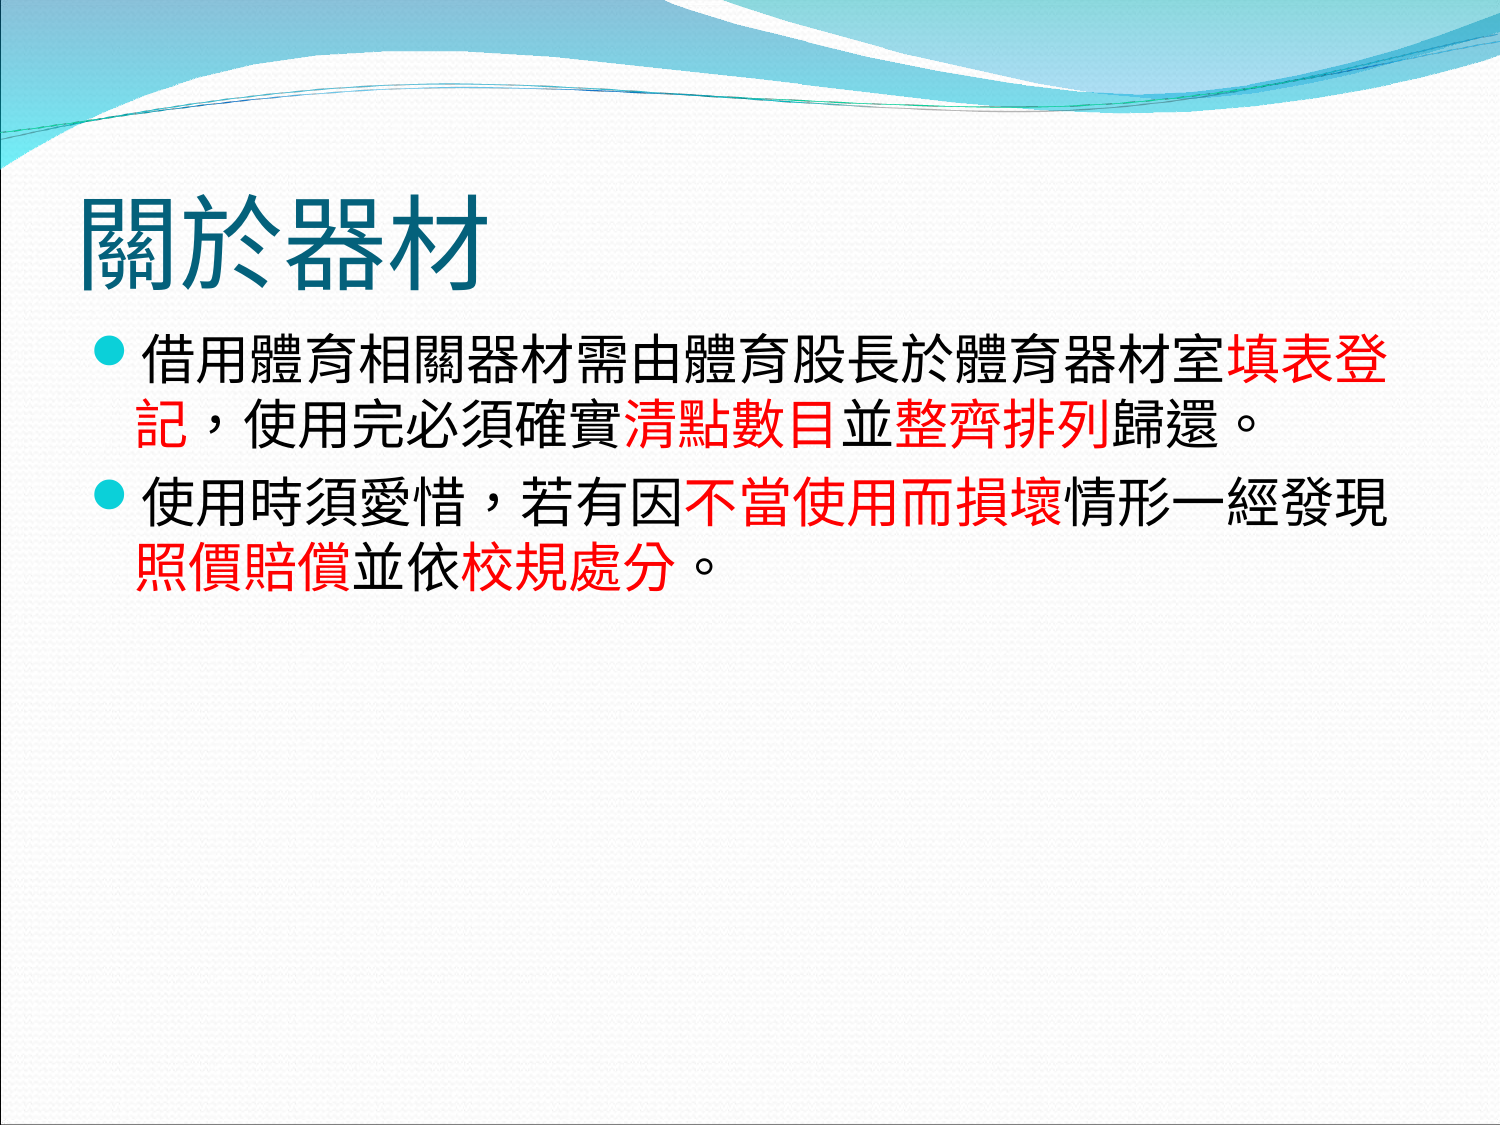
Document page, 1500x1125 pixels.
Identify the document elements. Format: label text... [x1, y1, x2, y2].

title 關於器材 [75, 115, 1426, 304]
picture [0, 0, 1500, 1125]
list 借用體育相關器材需由體育股長於體育器材室填表登記，使用完必須確實清點數目並整齊排列歸還。 使用時須愛惜，若有因不當使用而損壞情形一經發現照價賠償並依校規處分。 [75, 317, 1426, 1038]
